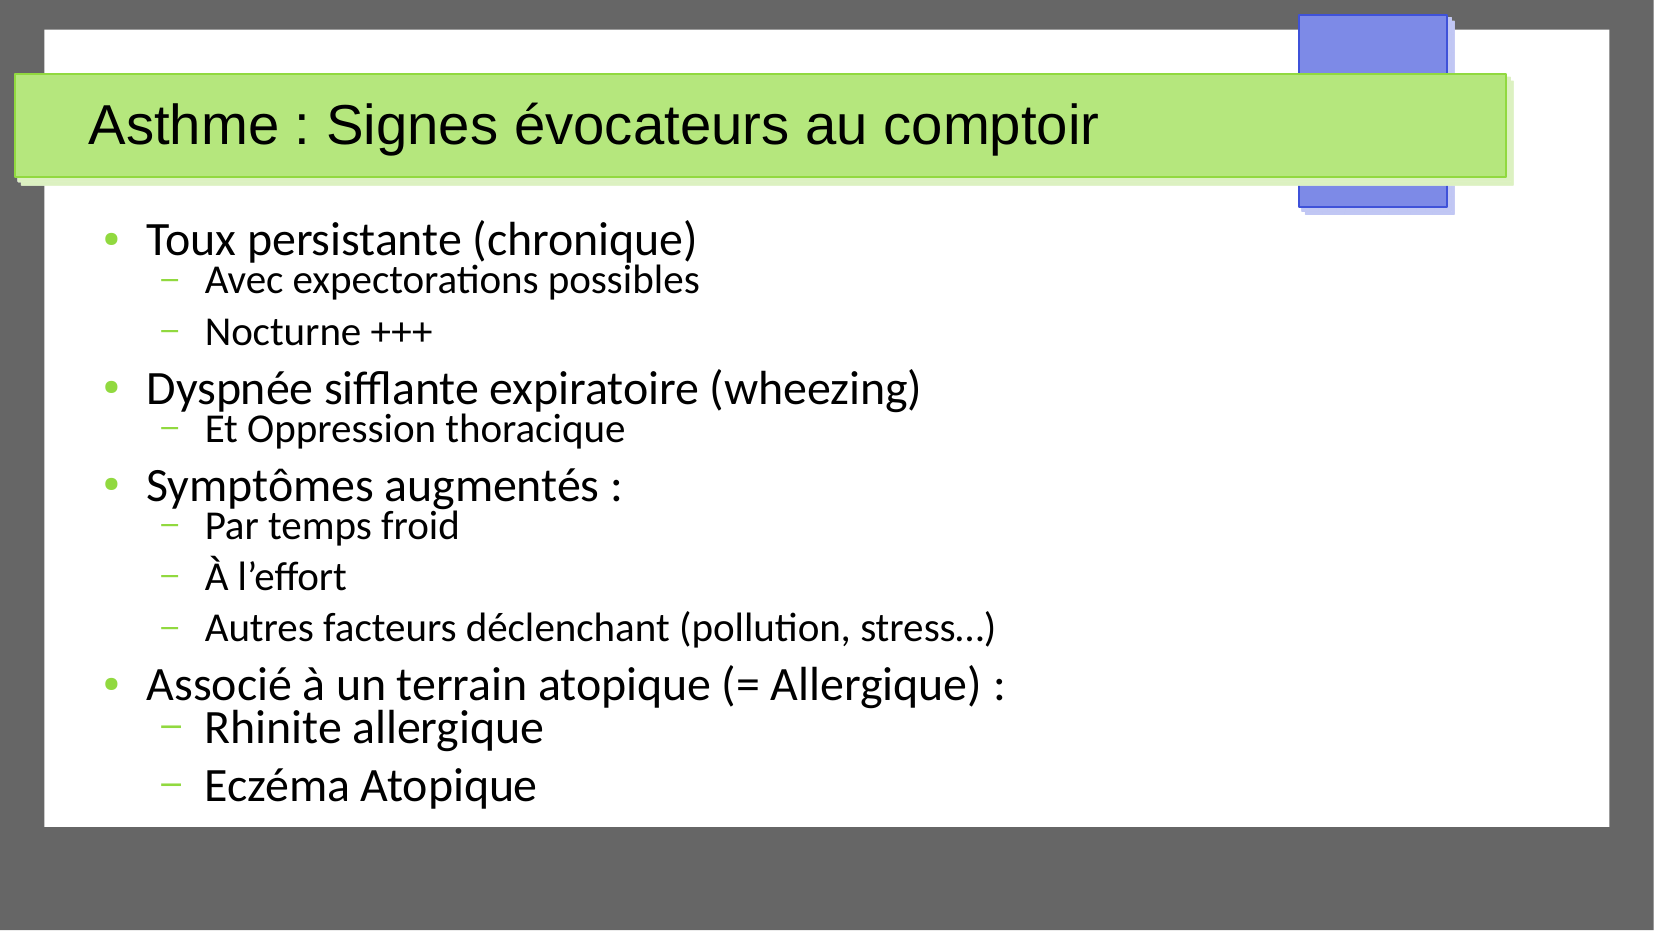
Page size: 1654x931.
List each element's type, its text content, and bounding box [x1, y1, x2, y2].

title Asthme : Signes évocateurs au comptoir [88, 73, 1506, 178]
list Toux persistante (chronique) Avec expectorations possibles Nocturne +++ Dyspnée sifflante expiratoire (wheezing) Et Oppression thoracique Symptômes augmentés : Par temps froid À l’effort Autres facteurs déclenchant (pollution, stress…) Associé à un terrain atopique (= Allergique) : Rhinite allergique Eczéma Atopique [88, 221, 1565, 813]
